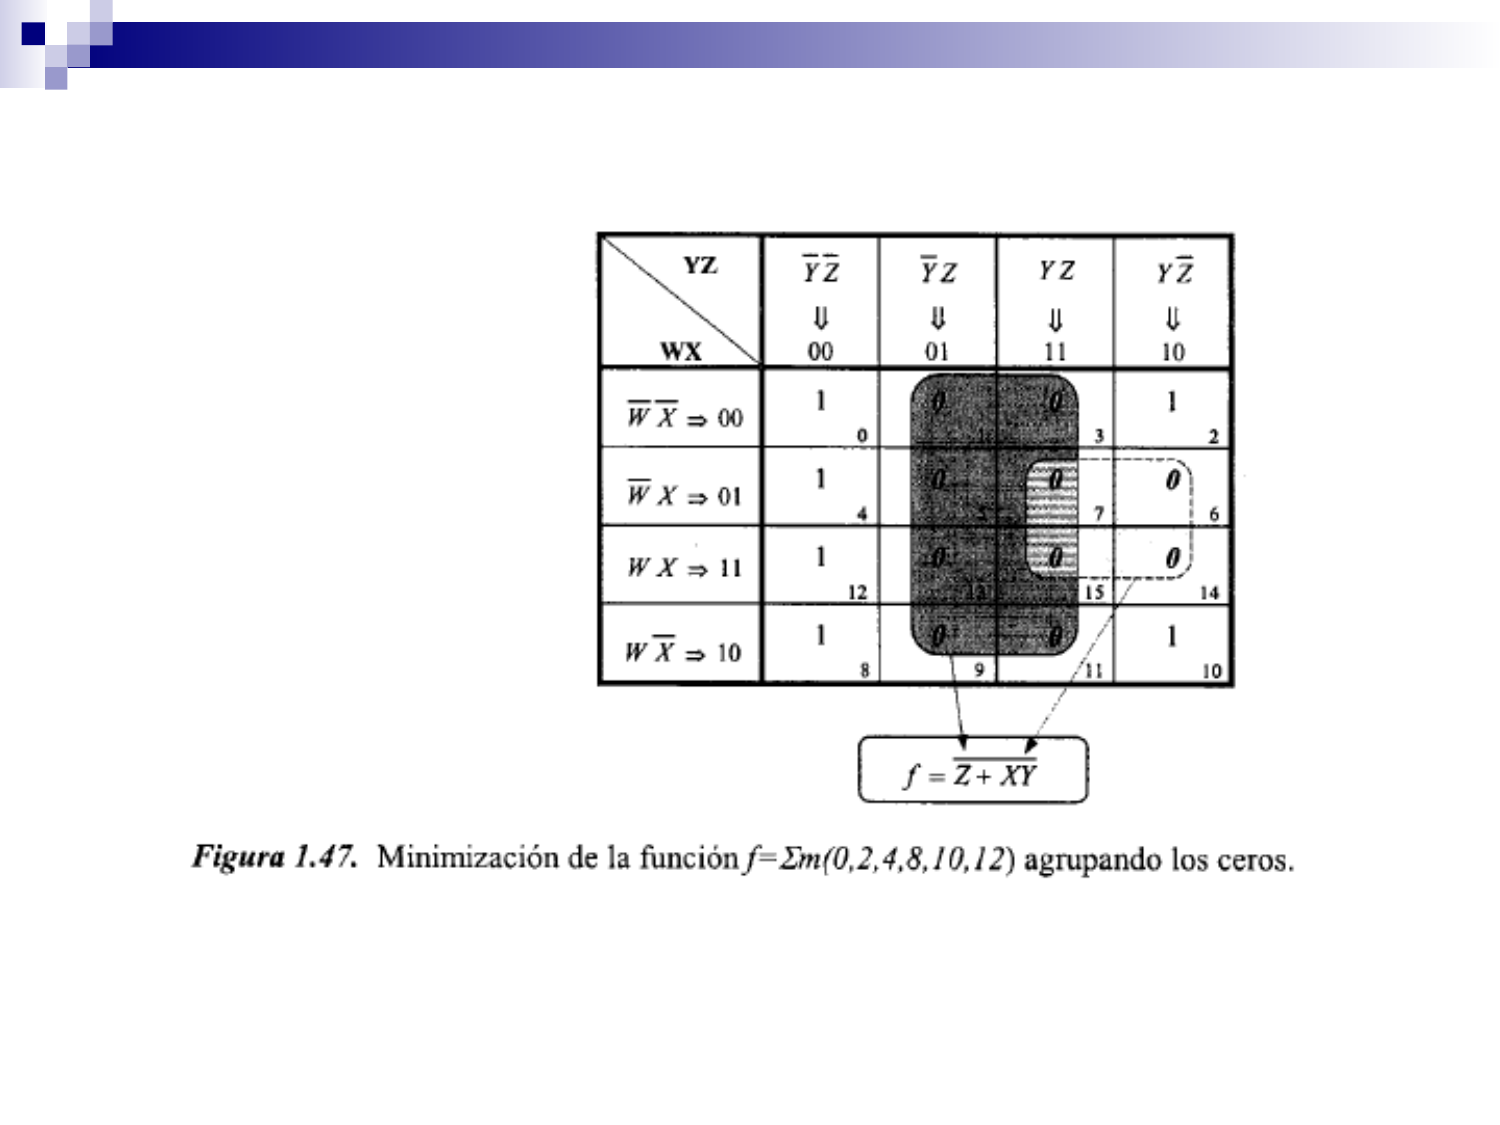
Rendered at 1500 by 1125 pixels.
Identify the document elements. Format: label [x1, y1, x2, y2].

picture [162, 197, 1338, 928]
